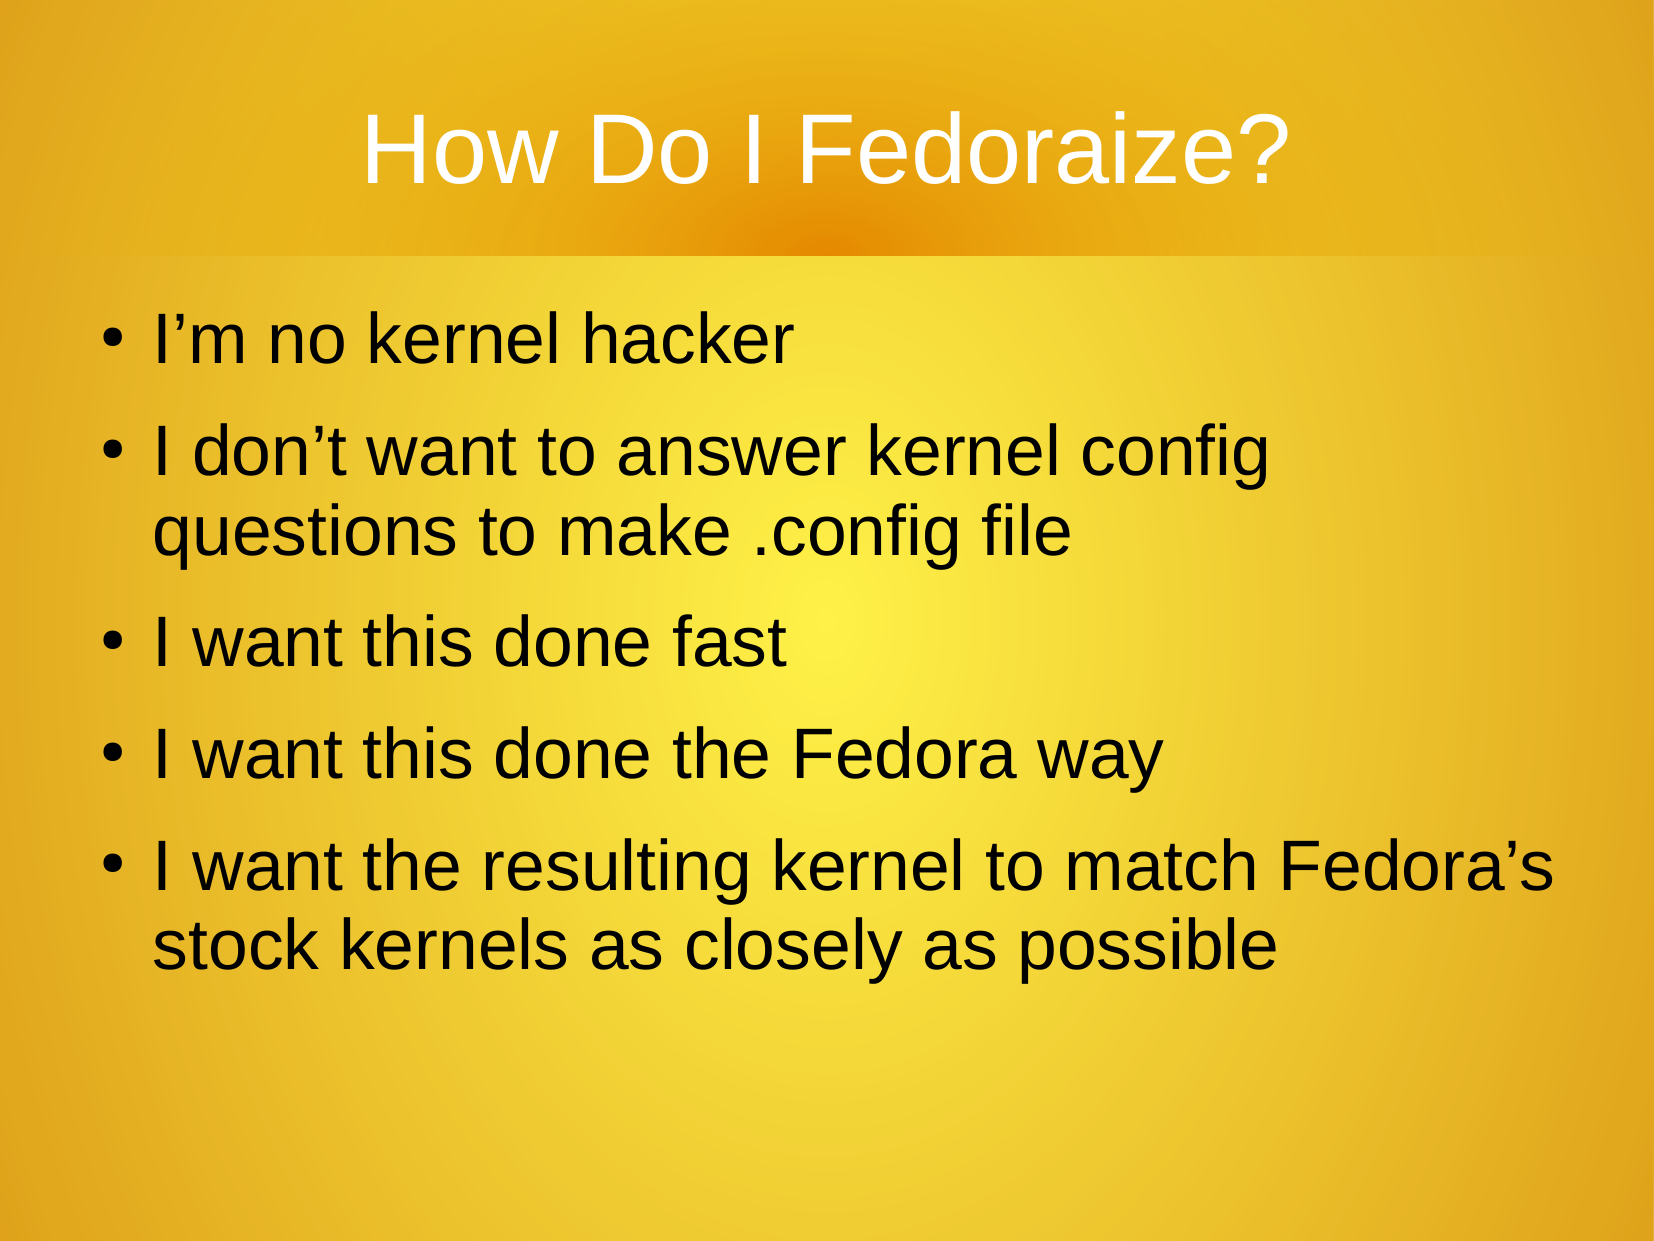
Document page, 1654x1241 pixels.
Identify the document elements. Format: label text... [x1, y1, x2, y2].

title How Do I Fedoraize? [82, 47, 1571, 252]
list I’m no kernel hacker I don’t want to answer kernel config questions to make .config file I want this done fast I want this done the Fedora way I want the resulting kernel to match Fedora’s stock kernels as closely as possible [82, 299, 1571, 1019]
